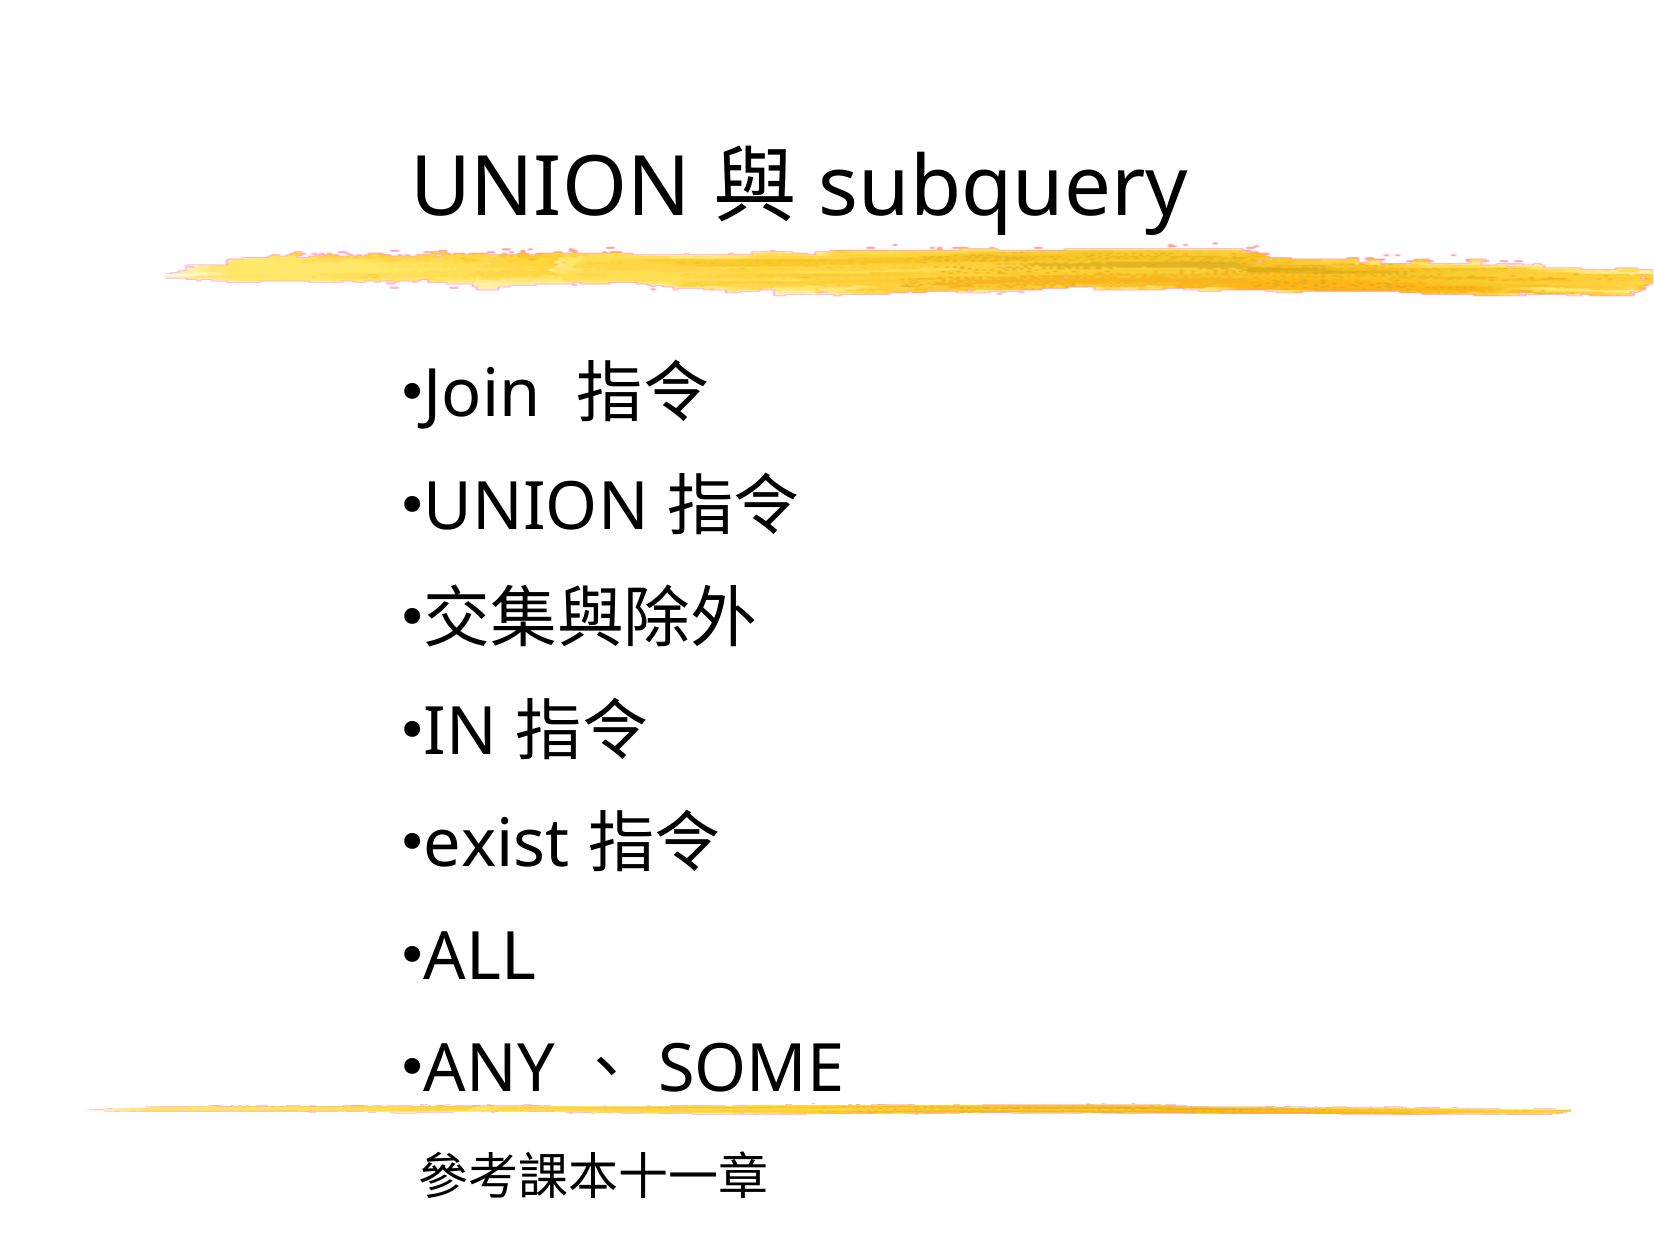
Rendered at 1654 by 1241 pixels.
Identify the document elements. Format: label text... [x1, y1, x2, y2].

picture [1461, 1102, 1571, 1117]
text_box 參考課本十一章 [418, 1130, 919, 1205]
picture [82, 1102, 385, 1117]
picture [165, 237, 1654, 308]
list Join 指令 UNION指令 交集與除外 IN指令 exist指令 ALL ANY、SOME [385, 330, 1461, 1170]
title UNION與subquery [96, 41, 1502, 249]
